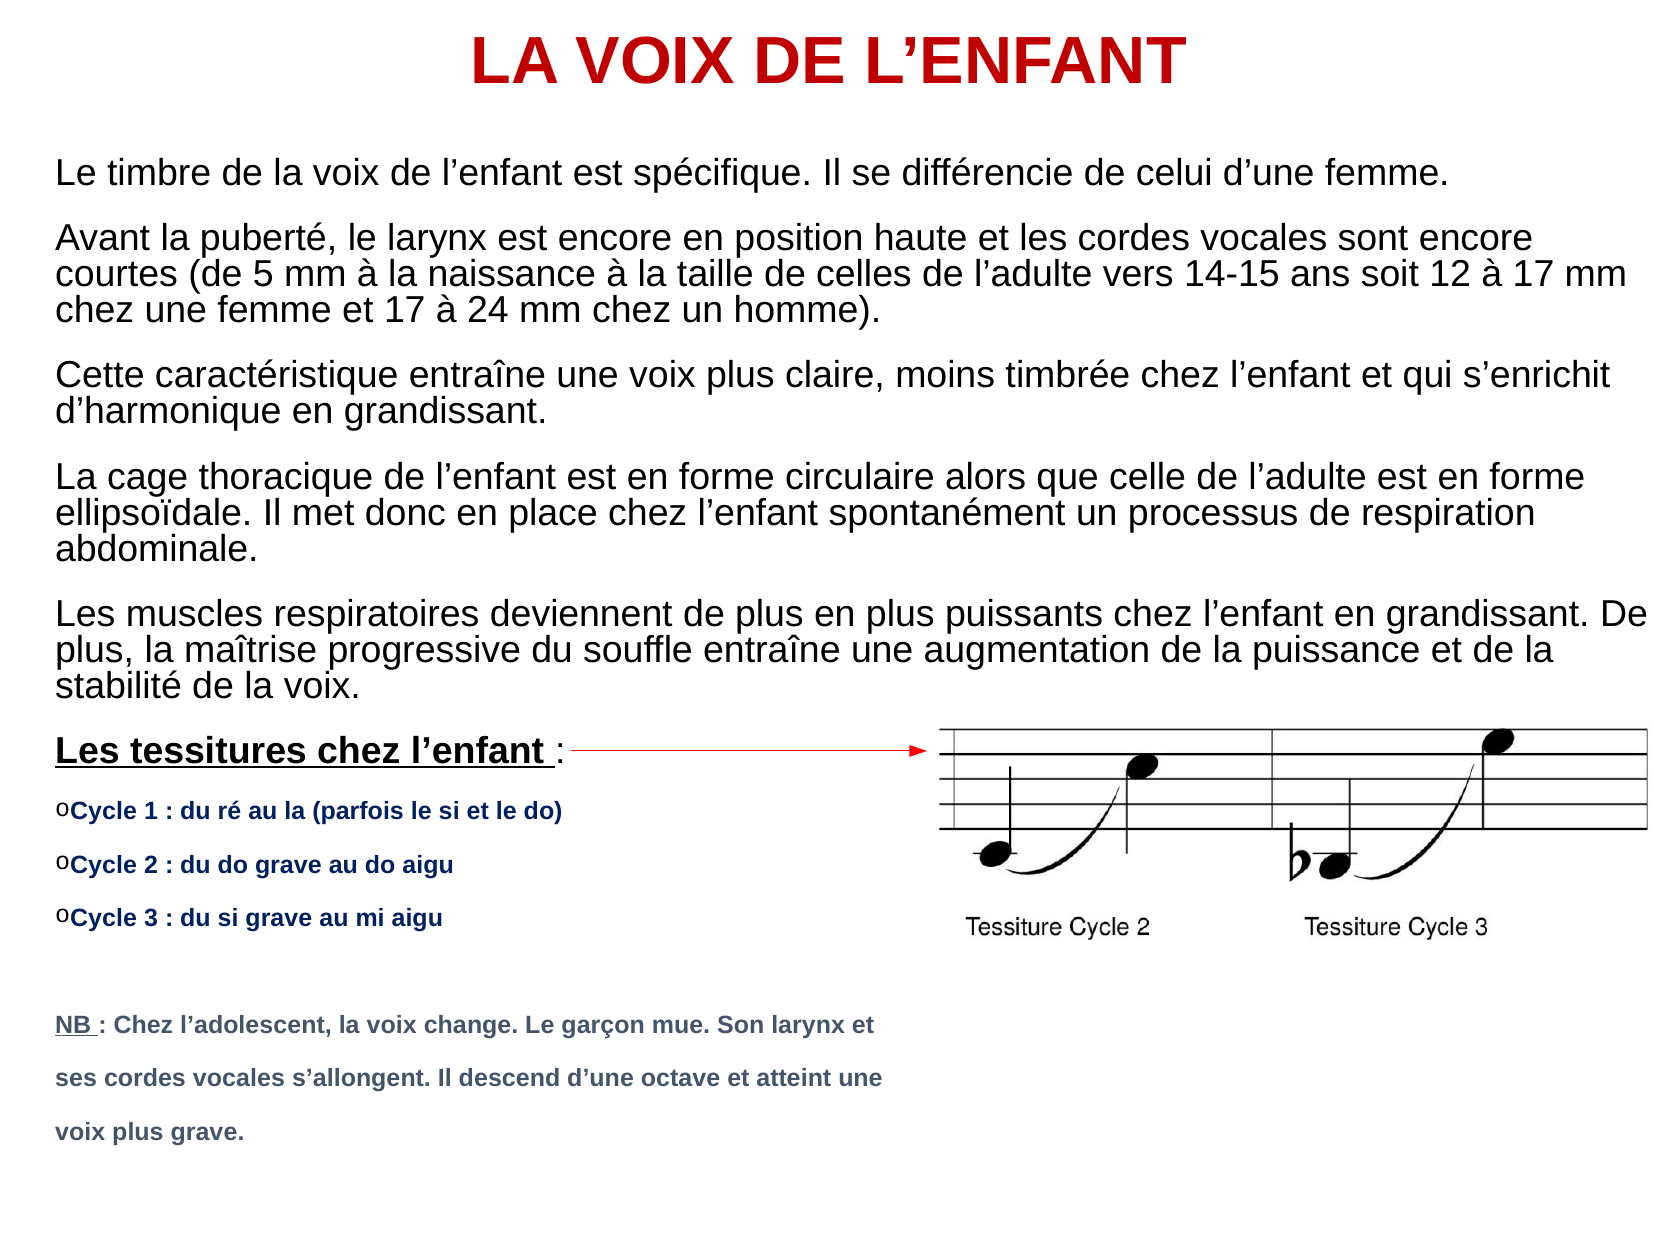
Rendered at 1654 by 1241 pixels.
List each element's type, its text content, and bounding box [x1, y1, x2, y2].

title LA VOIX DE L’ENFANT [248, 12, 1411, 103]
list Le timbre de la voix de l’enfant est spécifique. Il se différencie de celui d’une femme. Avant la puberté, le larynx est encore en position haute et les cordes vocales sont encore courtes (de 5 mm à la naissance à la taille de celles de l’adulte vers 14-15 ans soit 12 à 17 mm chez une femme et 17 à 24 mm chez un homme). Cette caractéristique entraîne une voix plus claire, moins timbrée chez l’enfant et qui s’enrichit d’harmonique en grandissant. La cage thoracique de l’enfant est en forme circulaire alors que celle de l’adulte est en forme ellipsoïdale. Il met donc en place chez l’enfant spontanément un processus de respiration abdominale. Les muscles respiratoires deviennent de plus en plus puissants chez l’enfant en grandissant. De plus, la maîtrise progressive du souffle entraîne une augmentation de la puissance et de la stabilité de la voix. Les tessitures chez l’enfant : Cycle 1 : du ré au la (parfois le si et le do) Cycle 2 : du do grave au do aigu Cycle 3 : du si grave au mi aigu NB : Chez l’adolescent, la voix change. Le garçon mue. Son larynx et ses cordes vocales s’allongent. Il descend d’une octave et atteint une voix plus grave. [55, 156, 1654, 1161]
picture [939, 698, 1654, 962]
